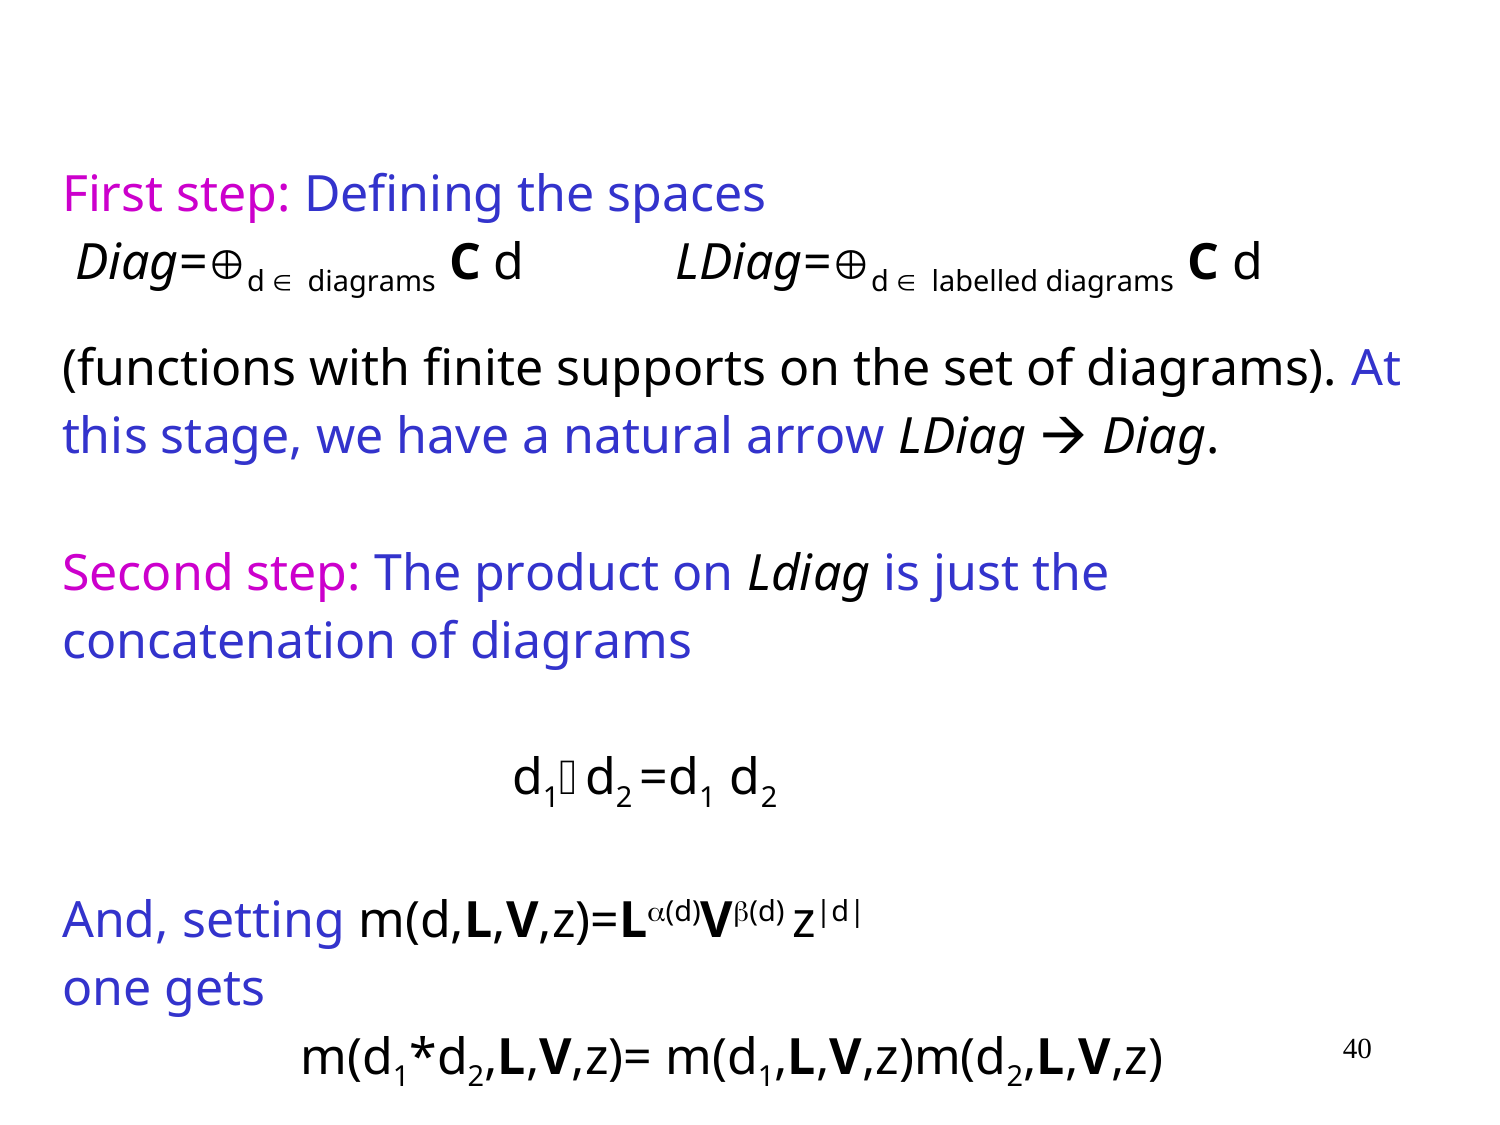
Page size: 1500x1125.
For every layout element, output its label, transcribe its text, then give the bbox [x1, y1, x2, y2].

text_box First step: Defining the spaces Diag=d  diagrams C d LDiag=d  labelled diagrams C d (functions with finite supports on the set of diagrams). At this stage, we have a natural arrow LDiag  Diag. Second step: The product on Ldiag is just the concatenation of diagrams d1 d2 =d1 d2 And, setting m(d,L,V,z)=L(d)V(d) z|d| one gets m(d1*d2,L,V,z)= m(d1,L,V,z)m(d2,L,V,z) [47, 149, 1426, 1103]
